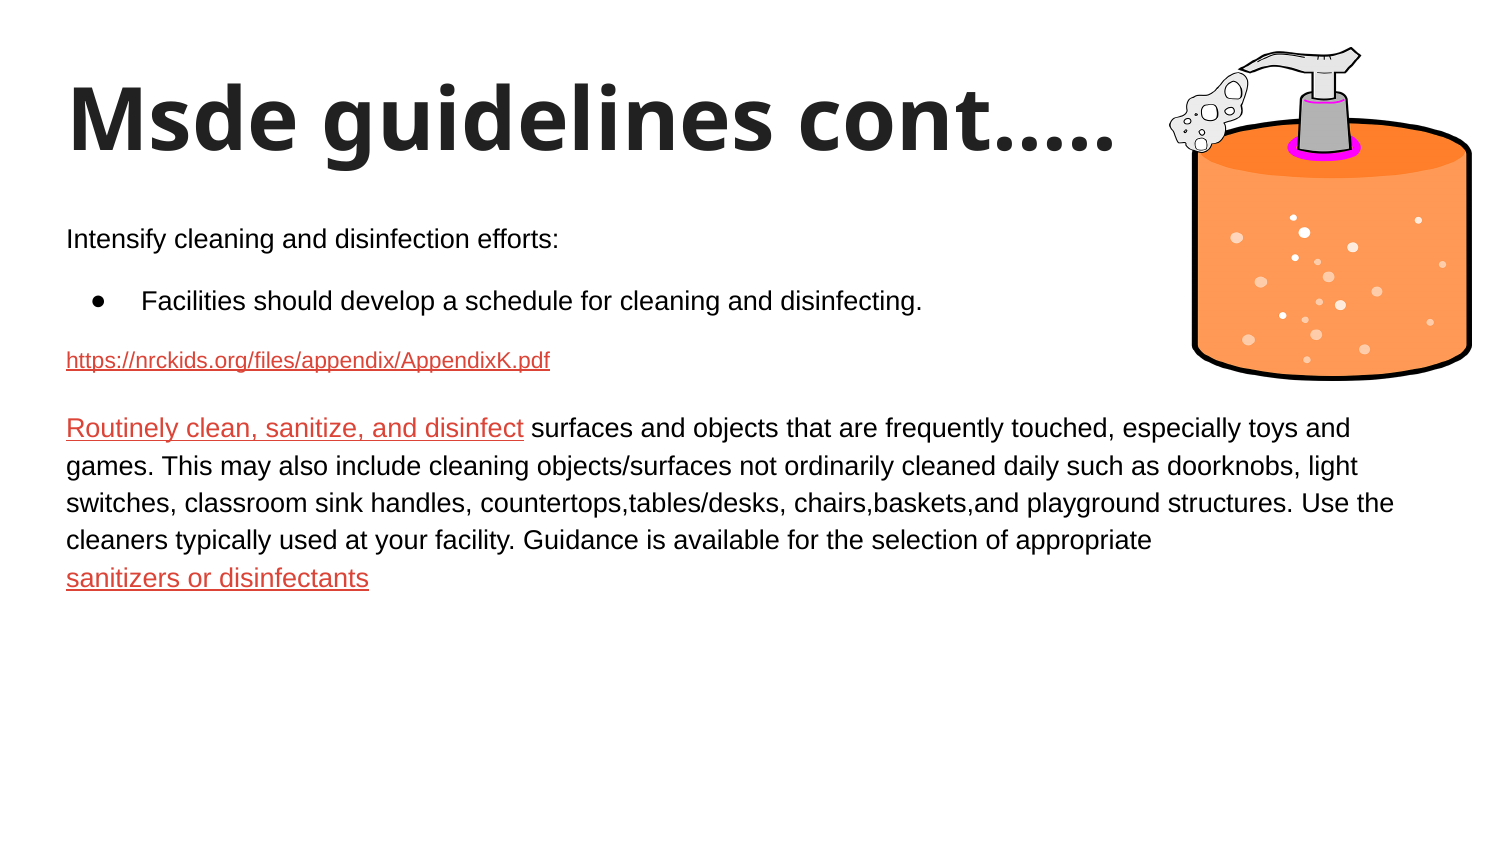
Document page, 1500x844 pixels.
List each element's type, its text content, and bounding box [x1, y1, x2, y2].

title Msde guidelines cont….. [51, 48, 1169, 180]
picture [1169, 47, 1472, 382]
list Intensify cleaning and disinfection efforts: Facilities should develop a schedule for cleaning and disinfecting. https://nrckids.org/files/appendix/AppendixK.pdf Routinely clean, sanitize, and disinfect surfaces and objects that are frequently touched, especially toys and games. This may also include cleaning objects/surfaces not ordinarily cleaned daily such as doorknobs, light switches, classroom sink handles, countertops,tables/desks, chairs,baskets,and playground structures. Use the cleaners typically used at your facility. Guidance is available for the selection of appropriate sanitizers or disinfectants [51, 201, 1449, 827]
